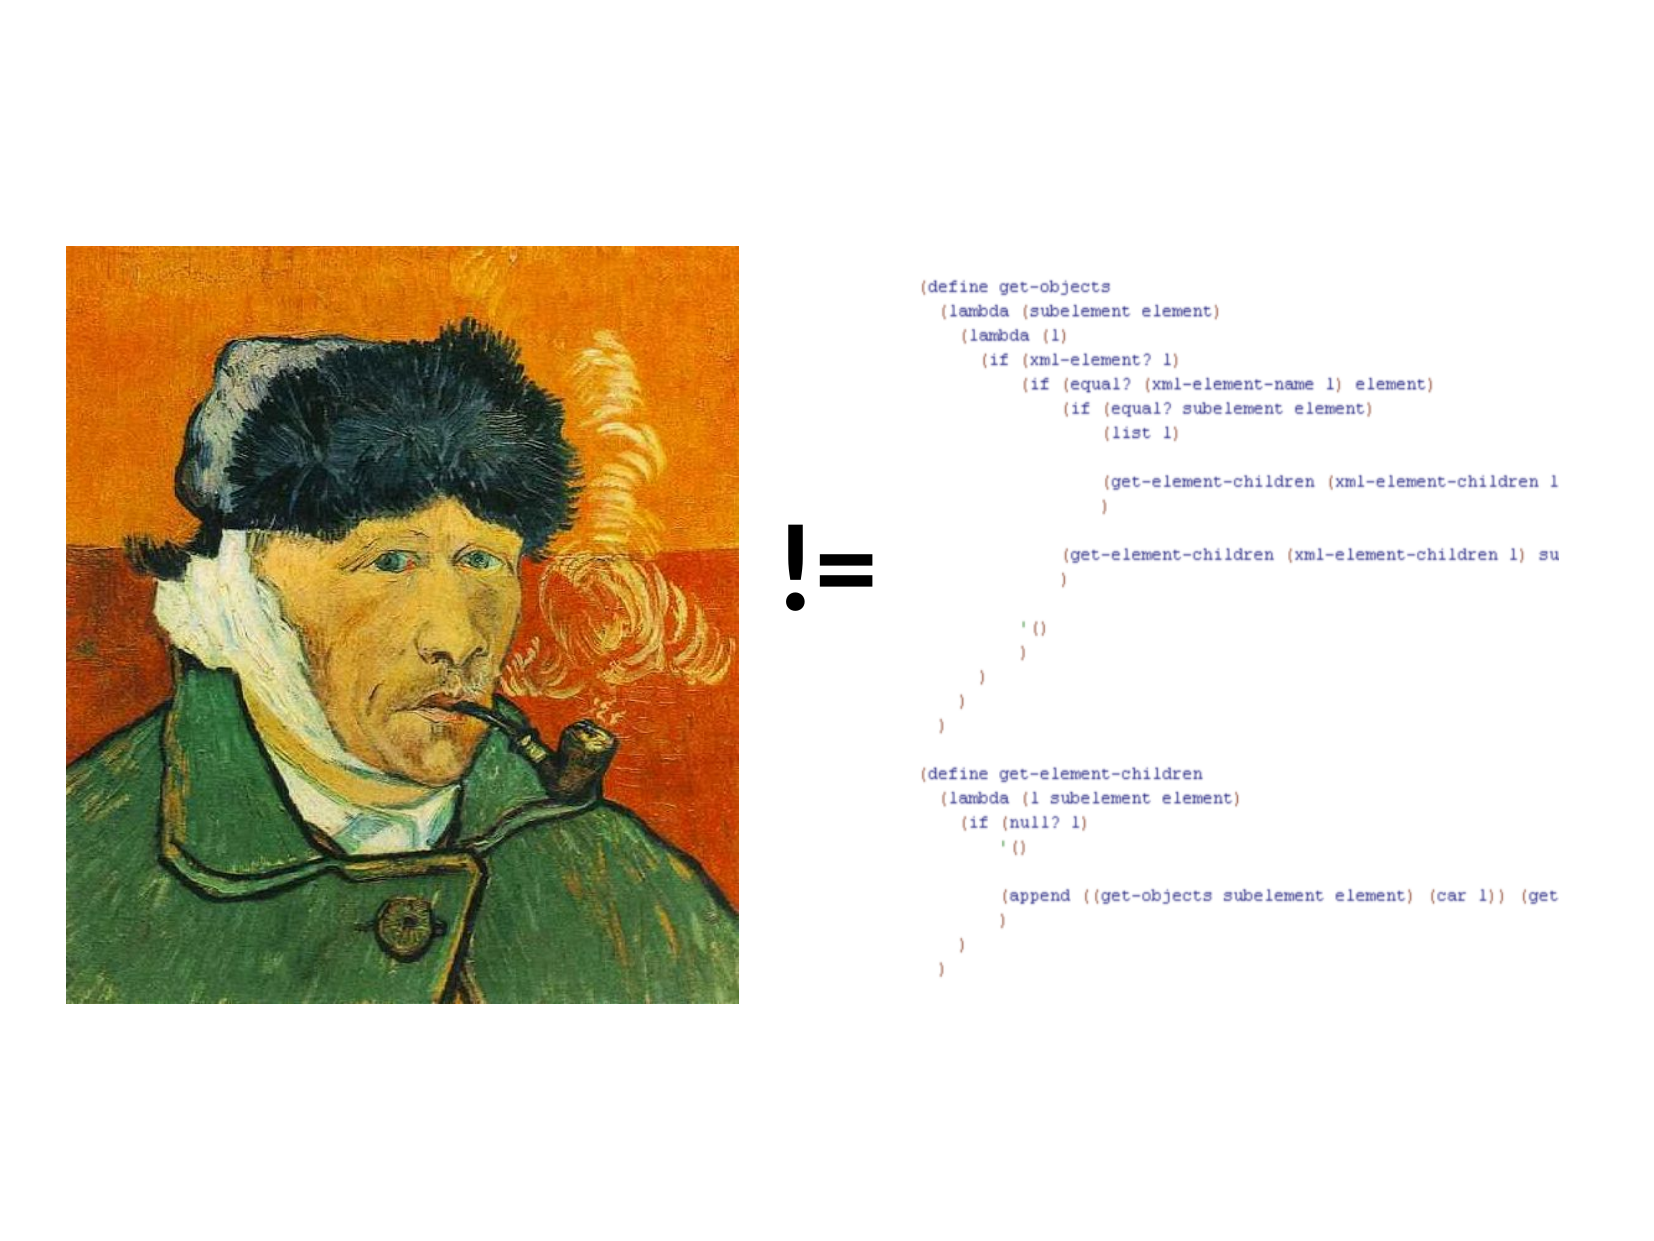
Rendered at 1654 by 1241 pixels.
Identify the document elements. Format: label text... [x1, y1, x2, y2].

picture [66, 246, 739, 1004]
picture [915, 265, 1559, 987]
subtitle != [82, 49, 1571, 1109]
